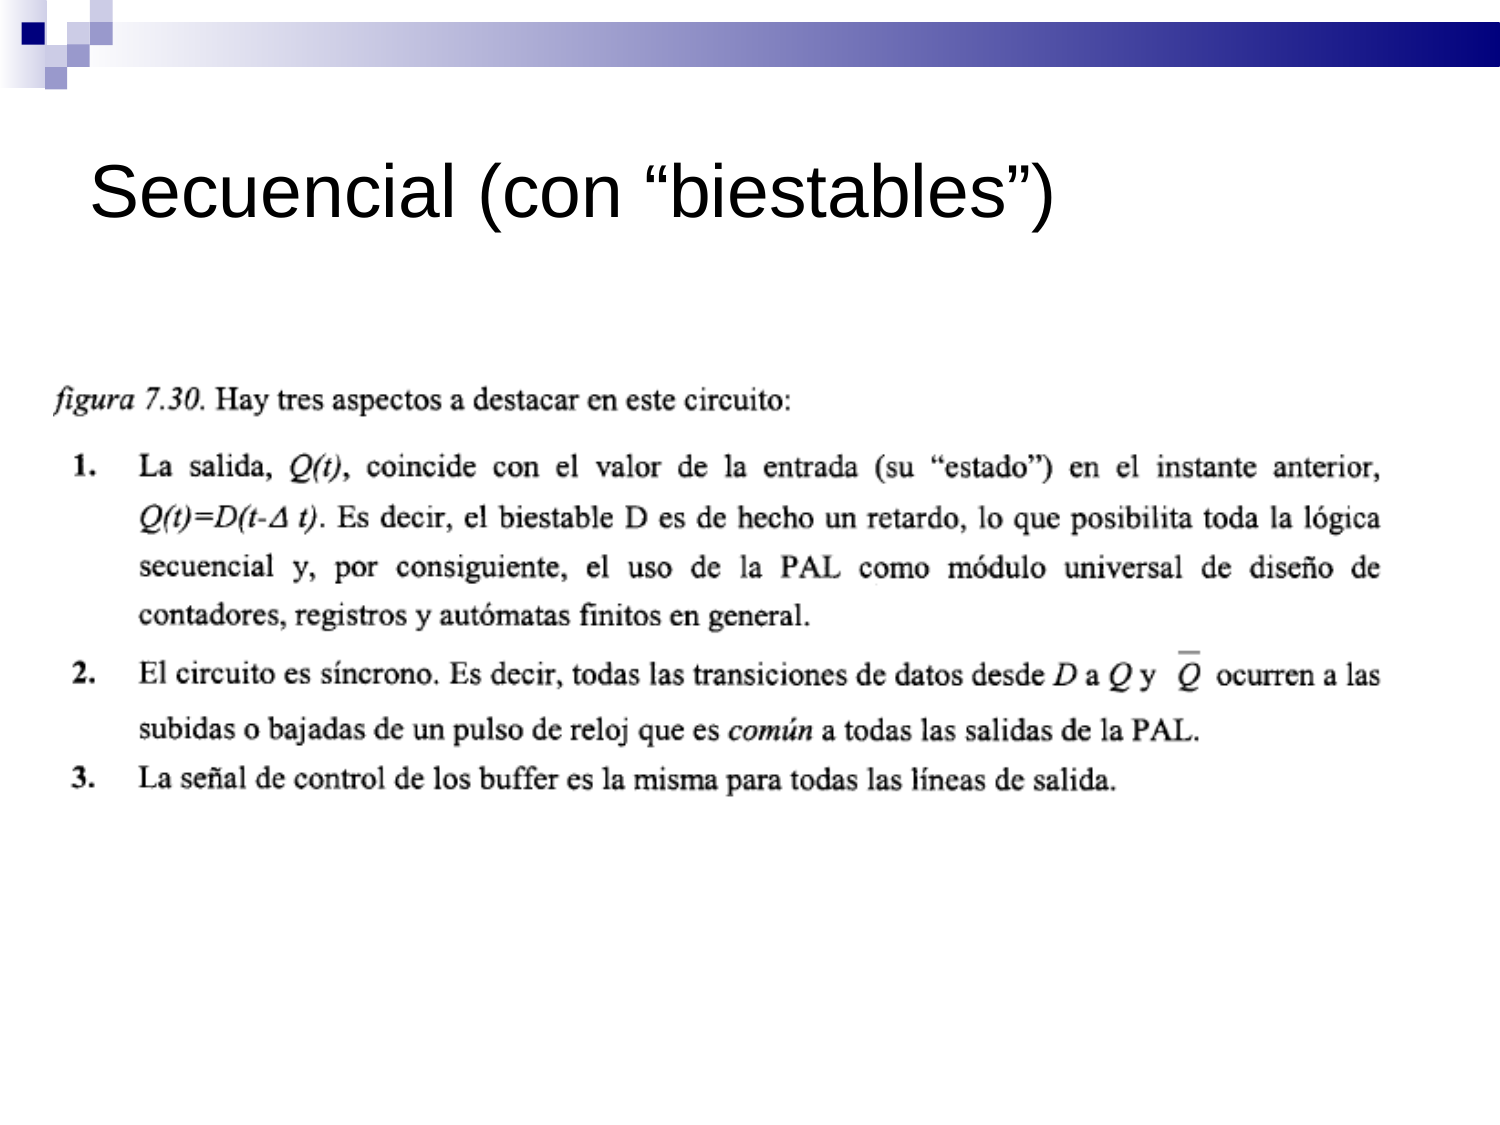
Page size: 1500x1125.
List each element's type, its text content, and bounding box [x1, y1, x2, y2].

title Secuencial (con “biestables”) [74, 74, 1425, 300]
picture [53, 373, 1403, 815]
